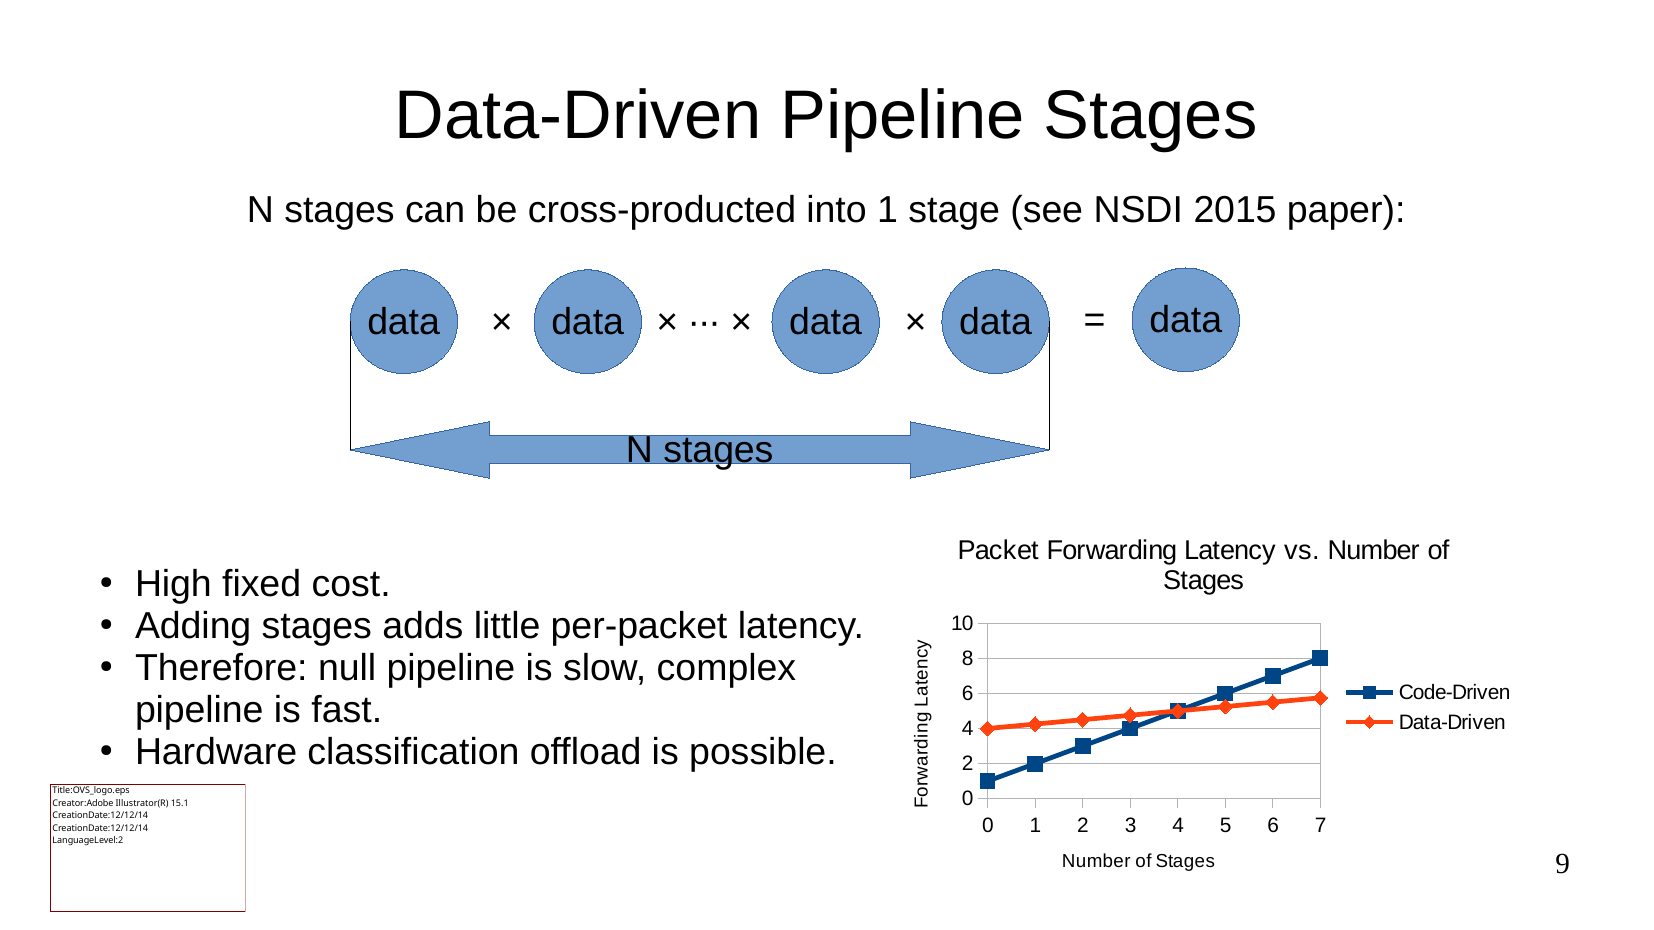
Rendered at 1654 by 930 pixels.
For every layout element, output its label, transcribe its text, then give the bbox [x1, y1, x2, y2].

text_box data [1132, 267, 1240, 372]
text_box = [1068, 291, 1136, 349]
text_box N stages [718, 444, 728, 460]
text_box data [950, 269, 1050, 374]
text_box data [543, 269, 641, 374]
text_box × [476, 293, 544, 351]
text_box × [889, 293, 957, 351]
text_box × ∙∙∙ × [641, 293, 778, 351]
text_box N stages can be cross-producted into 1 stage (see NSDI 2015 paper): [232, 180, 1421, 238]
text_box data [778, 269, 880, 374]
text_box N stages [350, 421, 1049, 479]
title Data-Driven Pipeline Stages [82, 36, 1571, 193]
text_box data [350, 269, 458, 374]
chart [878, 512, 1530, 903]
text_box High fixed cost. Adding stages adds little per-packet latency. Therefore: null pipeline is slow, complex pipeline is fast. Hardware classification offload is possible. [84, 555, 889, 781]
